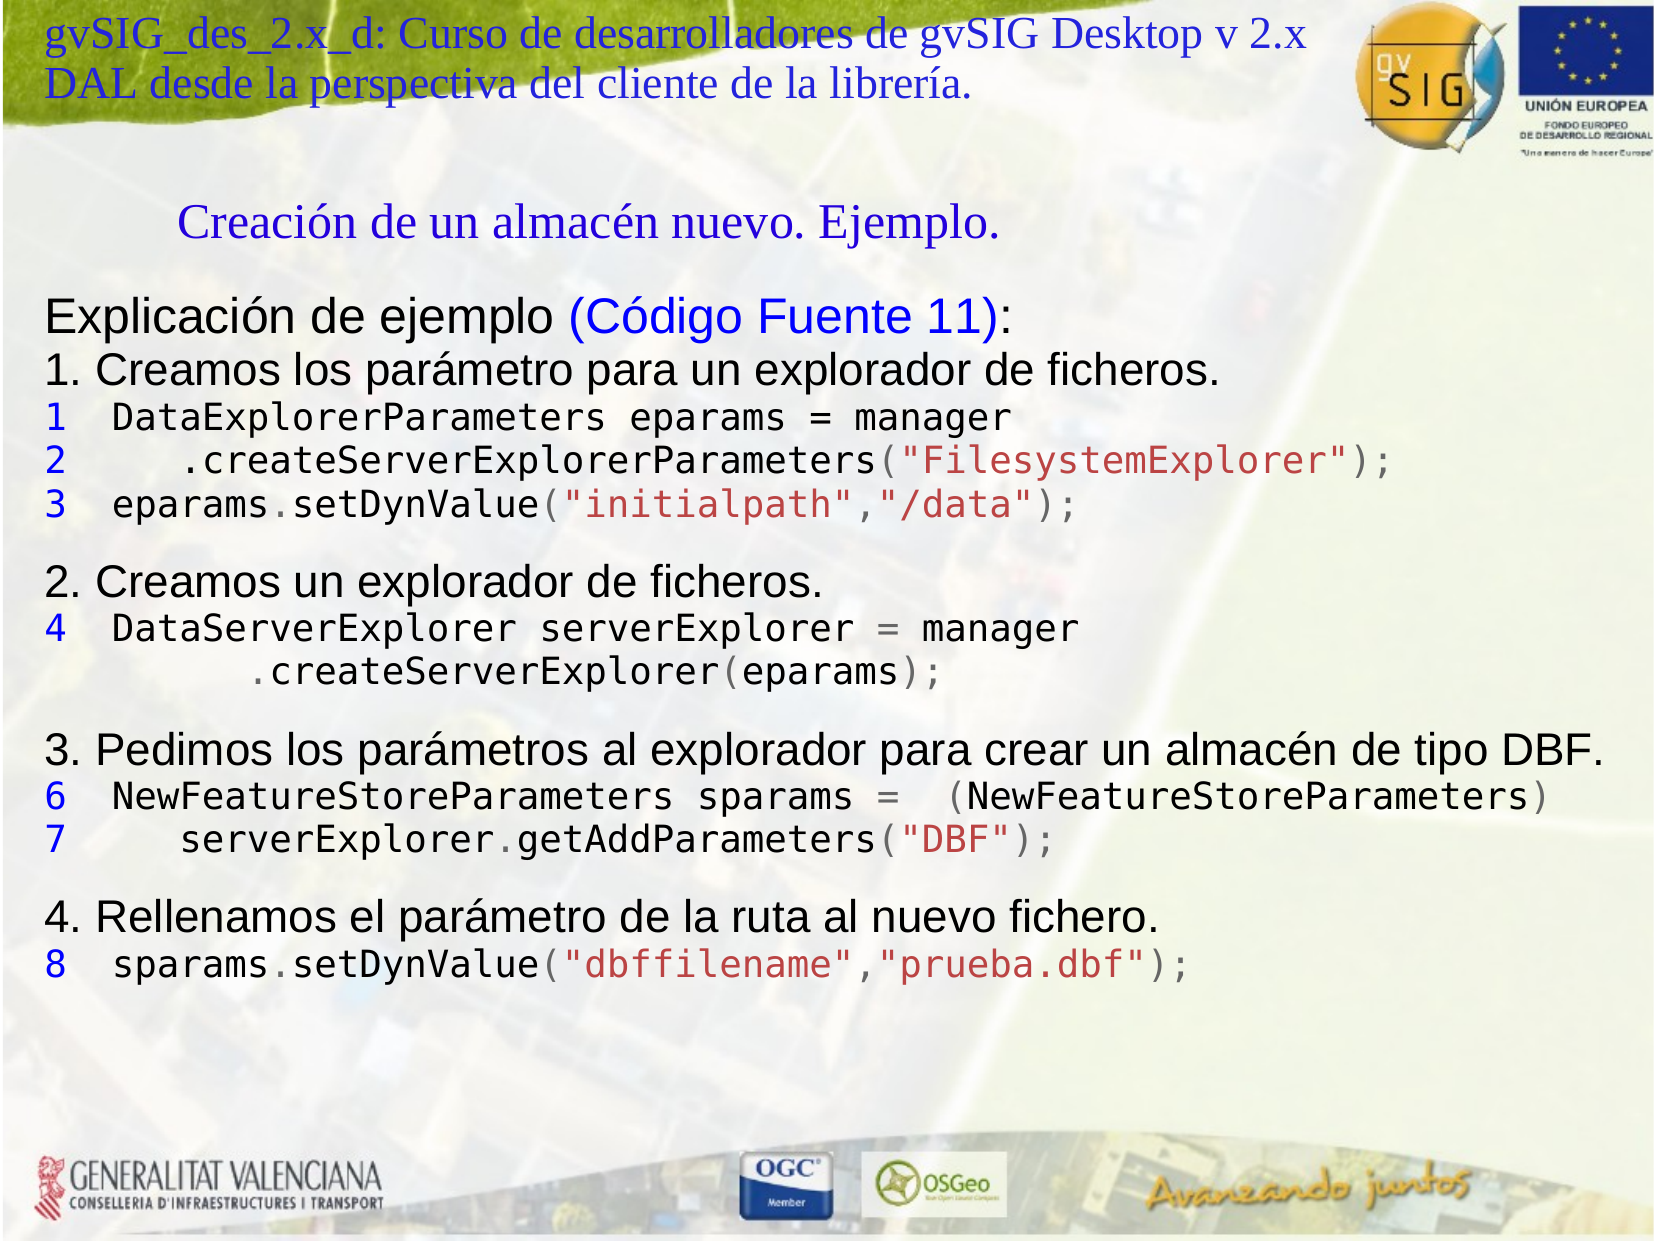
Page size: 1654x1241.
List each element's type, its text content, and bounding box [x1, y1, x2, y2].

title Creación de un almacén nuevo. Ejemplo. [177, 88, 1329, 281]
text_box Explicación de ejemplo (Código Fuente 11): 1. Creamos los parámetro para un explorador de ficheros. 1 DataExplorerParameters eparams = manager 2 .createServerExplorerParameters("FilesystemExplorer"); 3 eparams.setDynValue("initialpath","/data"); 2. Creamos un explorador de ficheros. 4 DataServerExplorer serverExplorer = manager .createServerExplorer(eparams); 3. Pedimos los parámetros al explorador para crear un almacén de tipo DBF. 6 NewFeatureStoreParameters sparams = (NewFeatureStoreParameters) 7 serverExplorer.getAddParameters("DBF"); 4. Rellenamos el parámetro de la ruta al nuevo fichero. 8 sparams.setDynValue("dbffilename","prueba.dbf"); [29, 281, 1625, 1108]
picture [2, 0, 1654, 1241]
